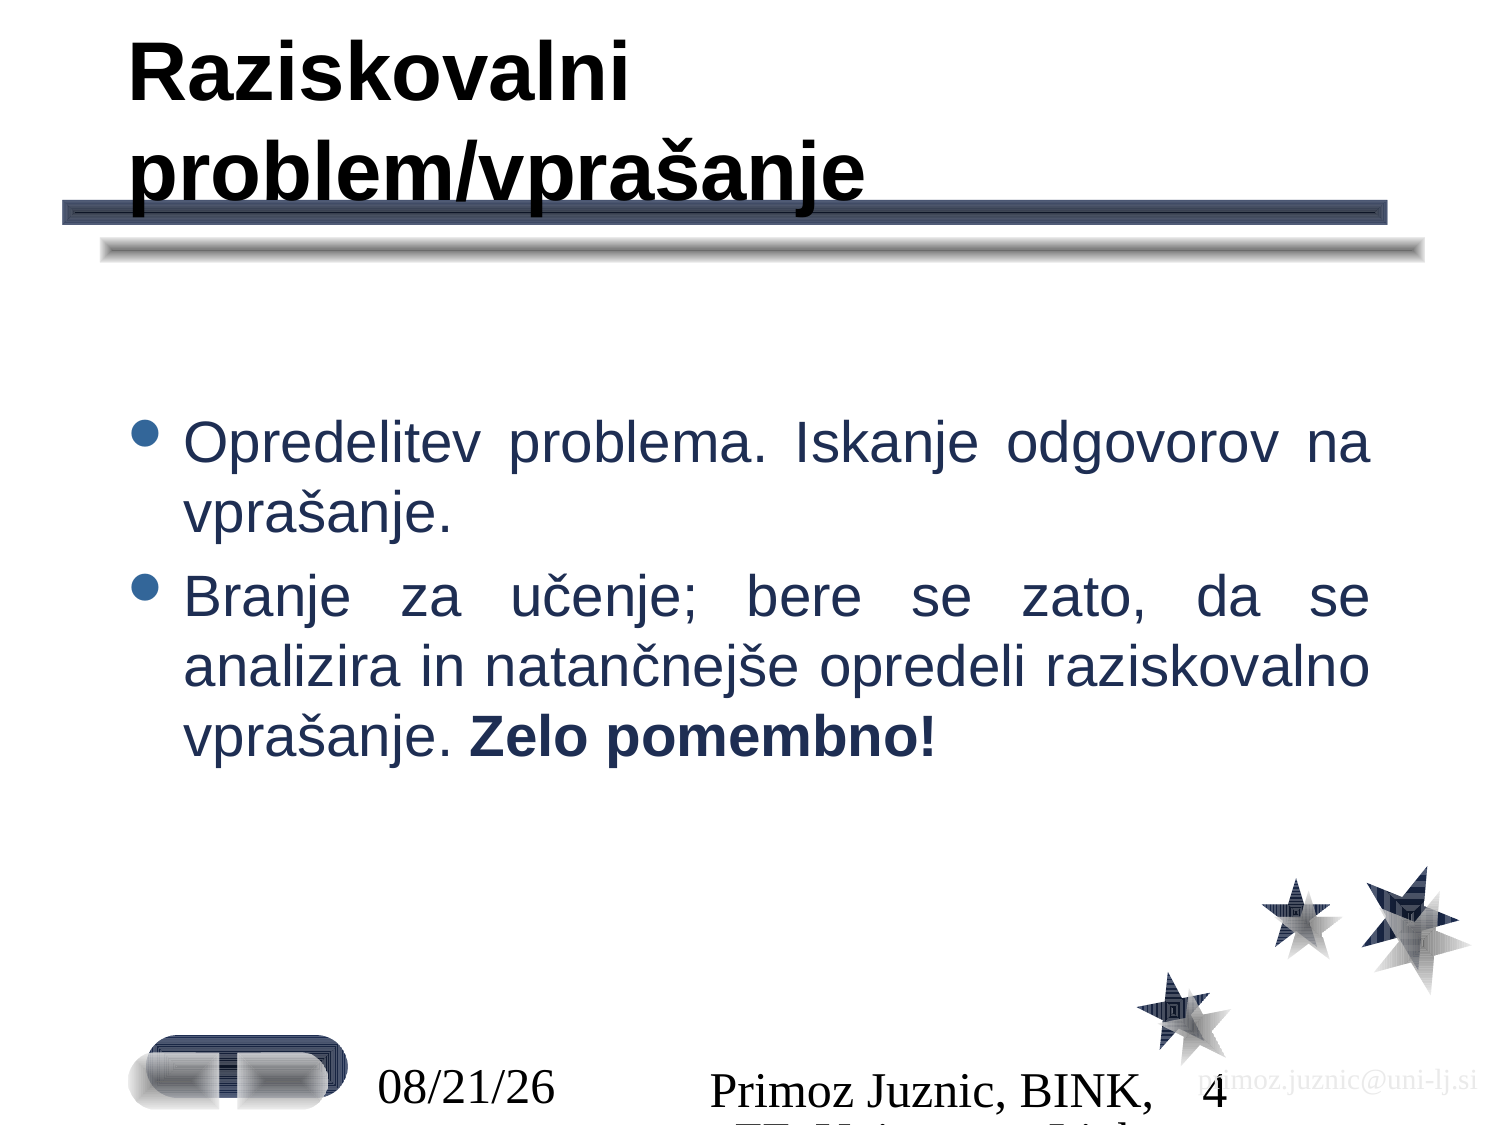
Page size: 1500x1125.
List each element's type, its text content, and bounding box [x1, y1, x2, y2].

title Raziskovalni problem/vprašanje [112, 9, 1388, 225]
list Opredelitev problema. Iskanje odgovorov na vprašanje. Branje za učenje; bere se zato, da se analizira in natančnejše opredeli raziskovalno vprašanje. Zelo pomembno! [112, 312, 1388, 988]
